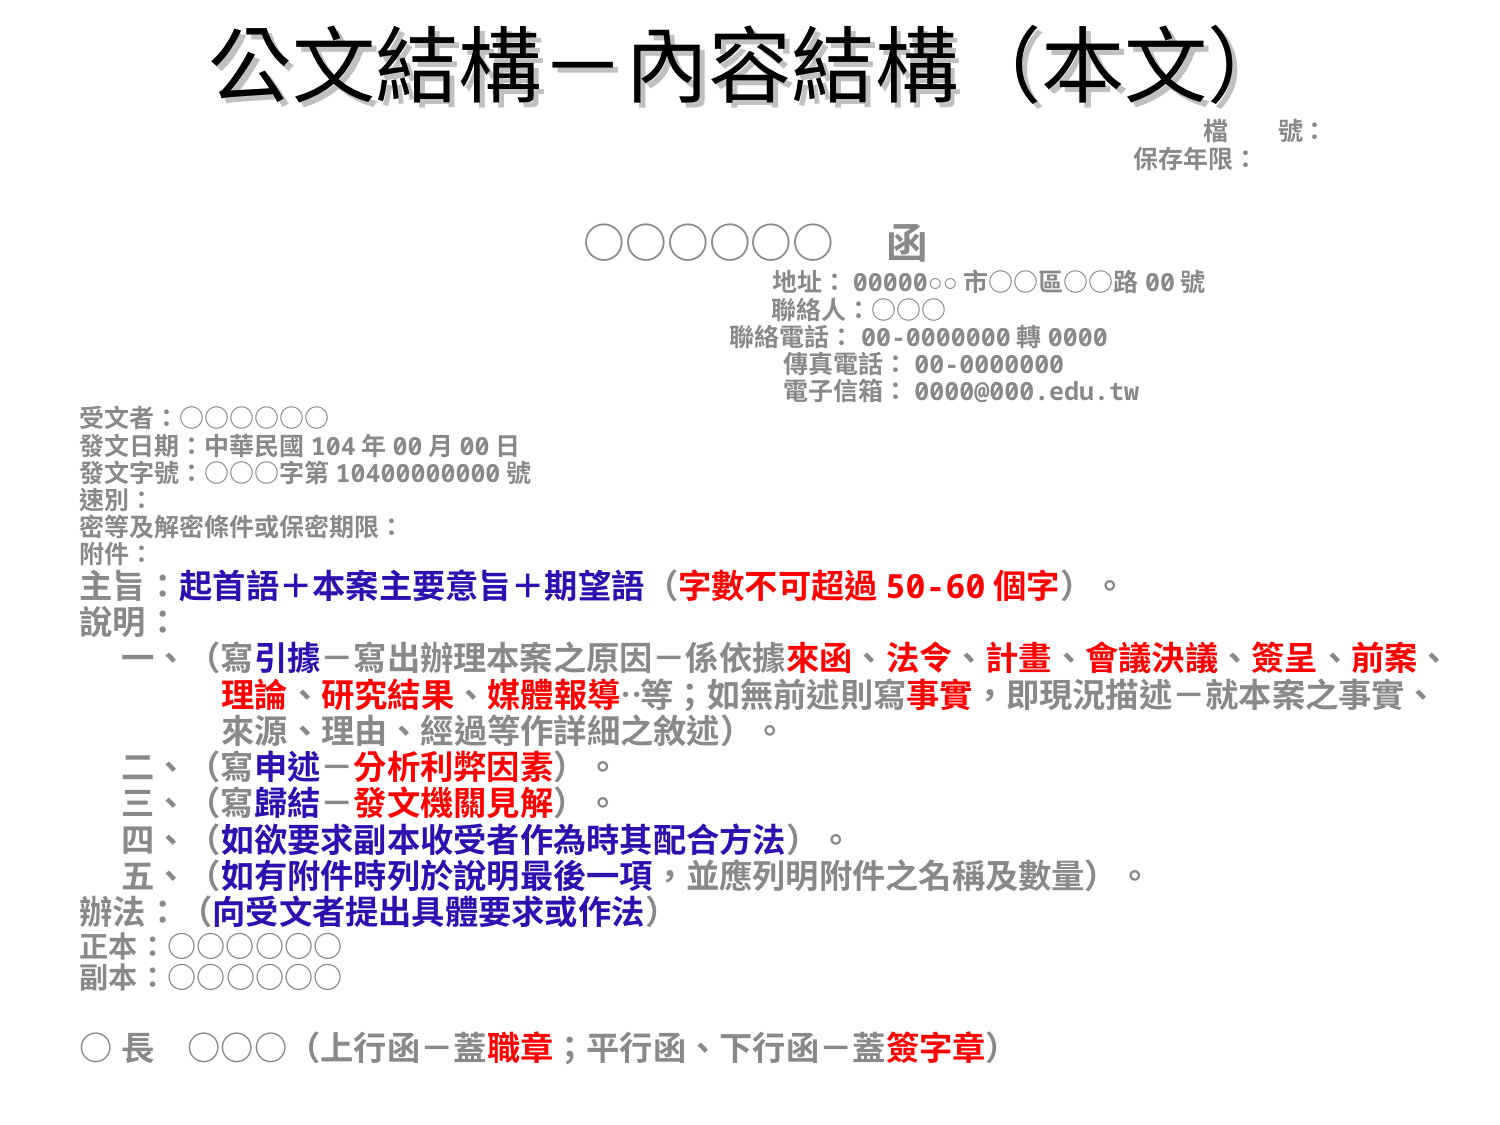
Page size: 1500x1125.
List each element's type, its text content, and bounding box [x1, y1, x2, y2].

title 公文結構－內容結構（本文） [112, 0, 1388, 113]
subtitle 檔 號： 保存年限： ○○○○○○ 函 地址：00000○○市○○區○○路00號 聯絡人：○○○ 聯絡電話：00-0000000轉0000 傳真電話：00-0000000 電子信箱：0000@000.edu.tw 受文者：○○○○○○ 發文日期：中華民國104年00月00日 發文字號：○○○字第10400000000號 速別： 密等及解密條件或保密期限： 附件： 主旨：起首語＋本案主要意旨＋期望語（字數不可超過50-60個字）。 說明： 一、（寫引據－寫出辦理本案之原因－係依據來函、法令、計畫、會議決議、簽呈、前案、 理論、研究結果、媒體報導…等；如無前述則寫事實，即現況描述－就本案之事實、 來源、理由、經過等作詳細之敘述）。 二、（寫申述－分析利弊因素）。 三、（寫歸結－發文機關見解）。 四、（如欲要求副本收受者作為時其配合方法）。 五、（如有附件時列於說明最後一項，並應列明附件之名稱及數量）。 辦法：（向受文者提出具體要求或作法） 正本：○○○○○○ 副本：○○○○○○ ○長 ○○○（上行函－蓋職章；平行函、下行函－蓋簽字章） [64, 113, 1448, 1125]
